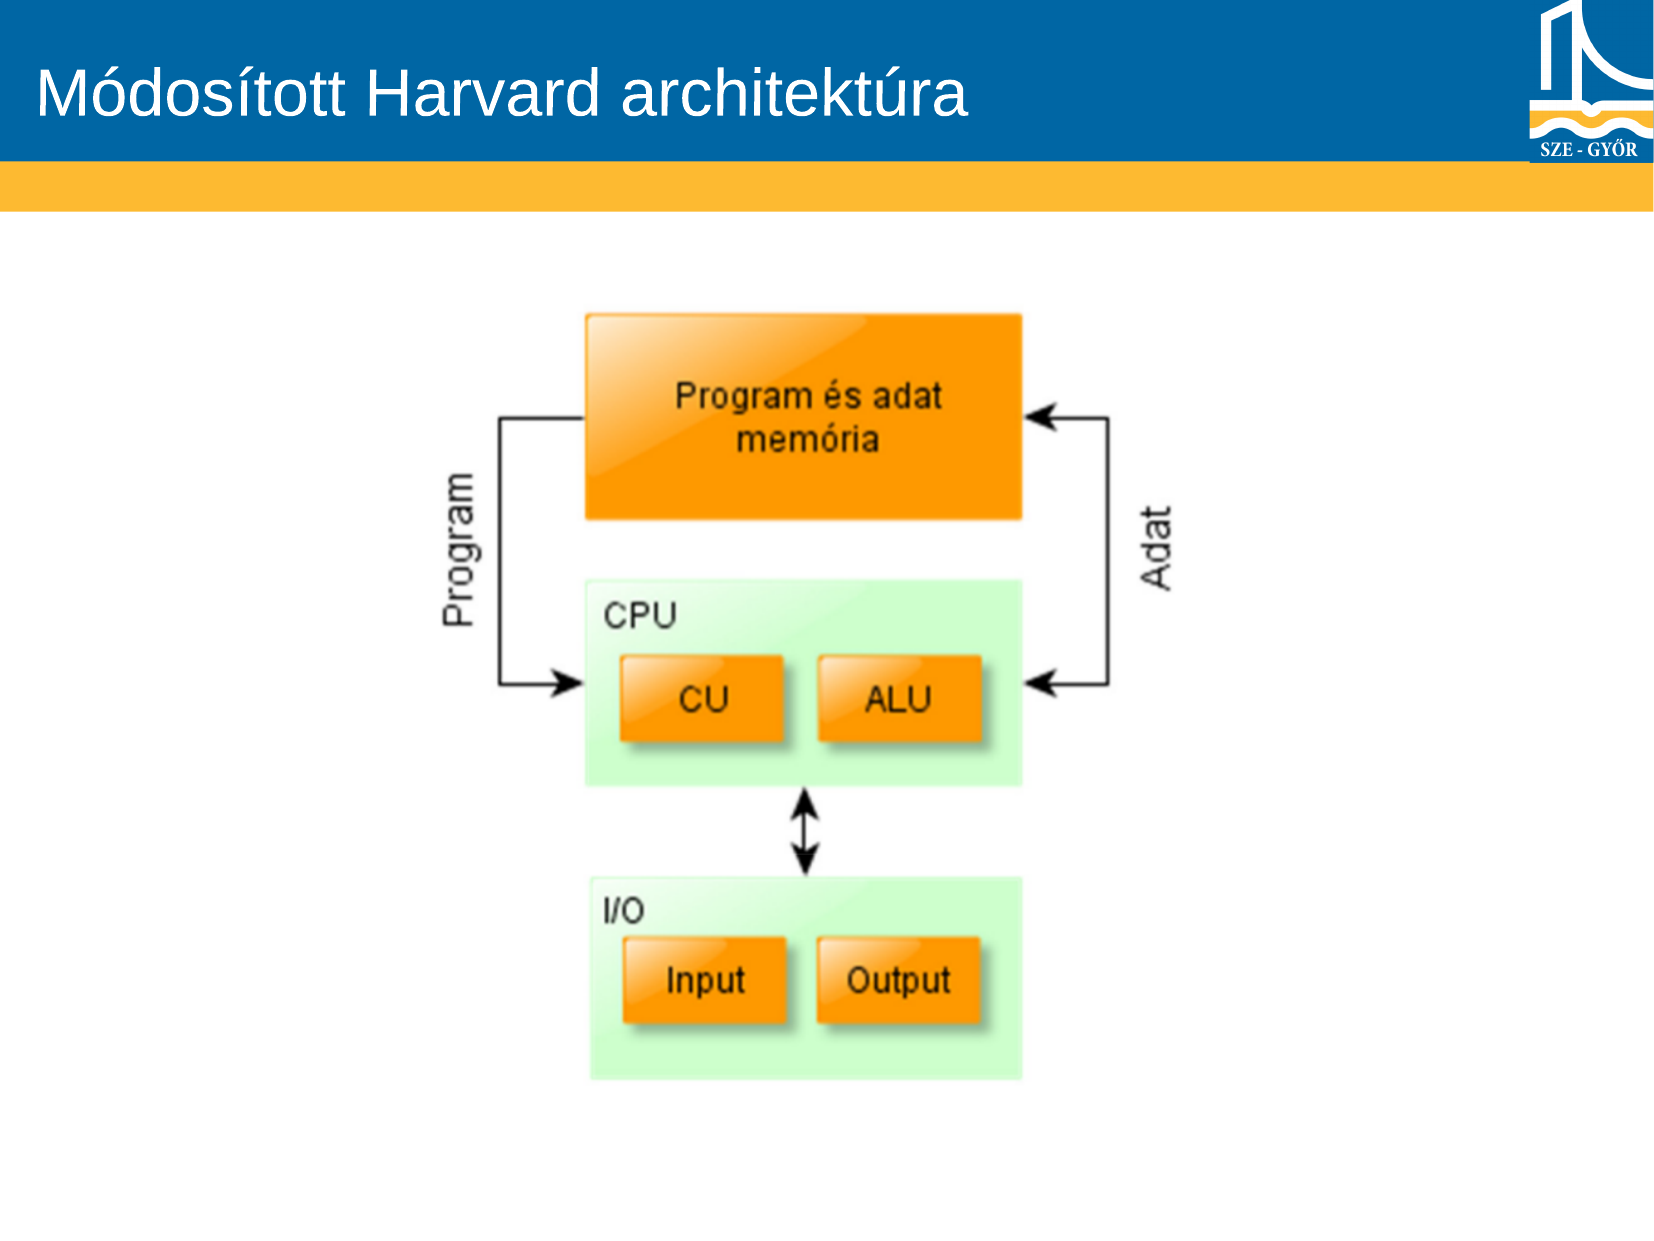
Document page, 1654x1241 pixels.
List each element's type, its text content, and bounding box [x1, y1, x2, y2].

picture [413, 295, 1206, 1113]
picture [1529, 0, 1654, 163]
text_box Módosított Harvard architektúra [34, 48, 1524, 144]
